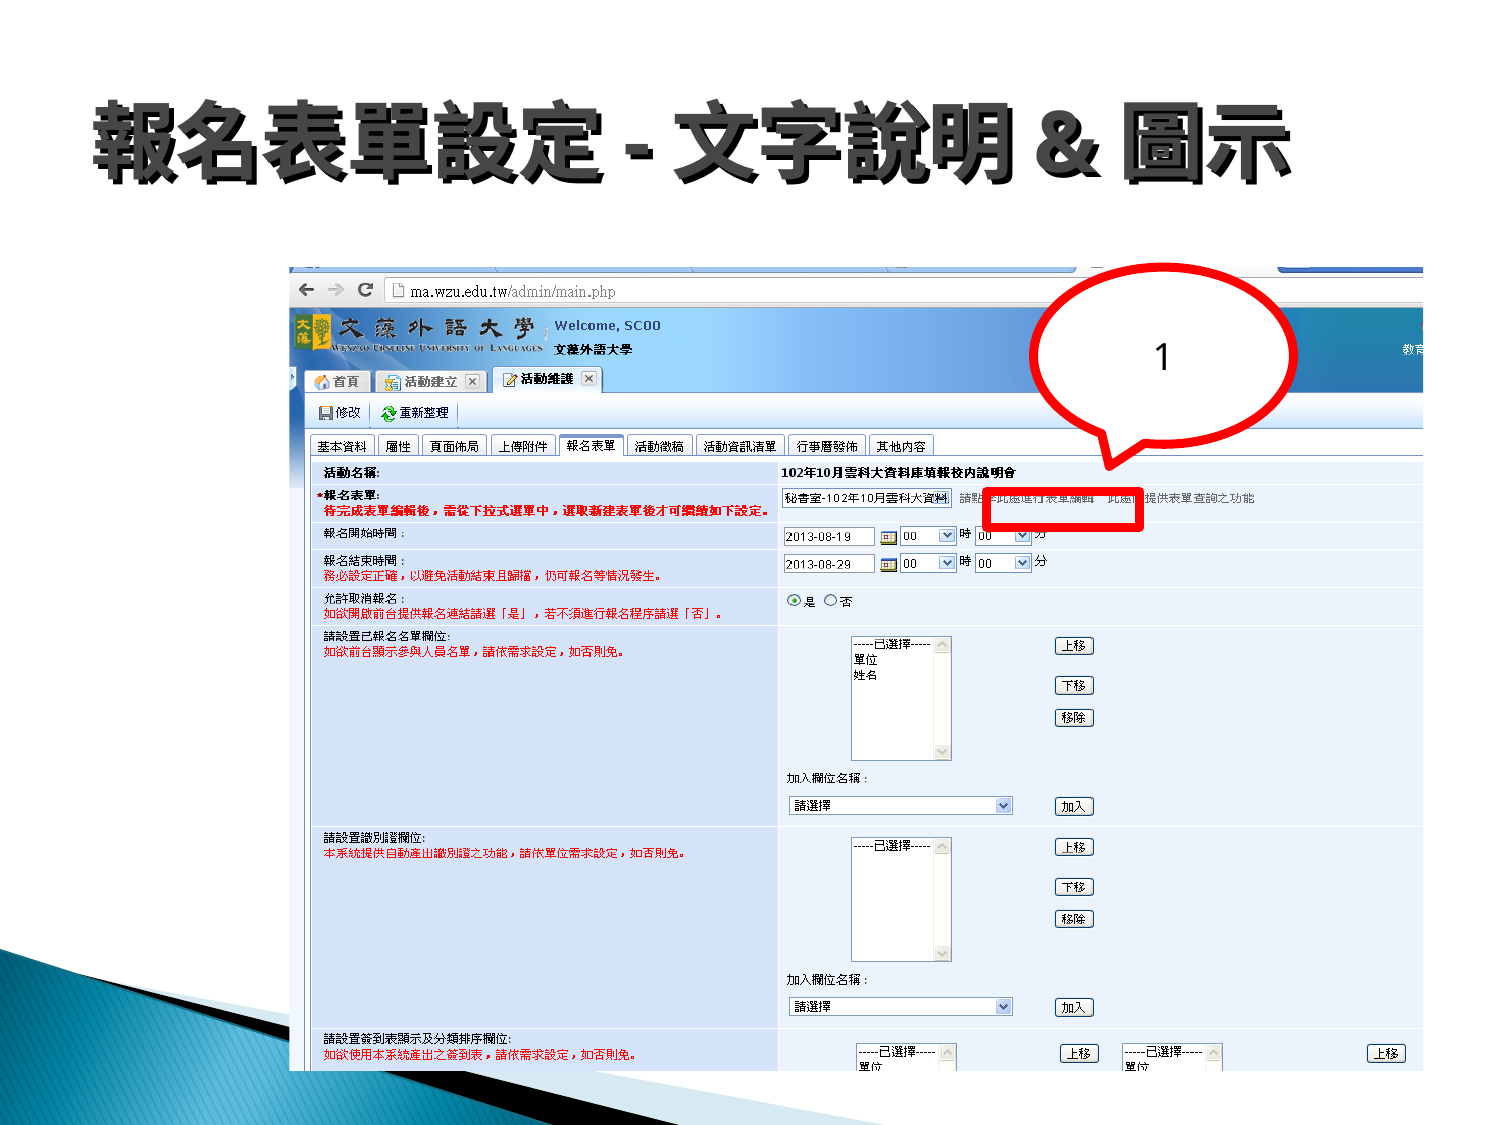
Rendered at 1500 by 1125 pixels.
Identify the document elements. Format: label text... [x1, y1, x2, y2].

picture [289, 267, 1424, 1071]
text_box 1 [1033, 267, 1294, 467]
title 報名表單設定-文字說明&圖示 [75, 45, 1426, 233]
